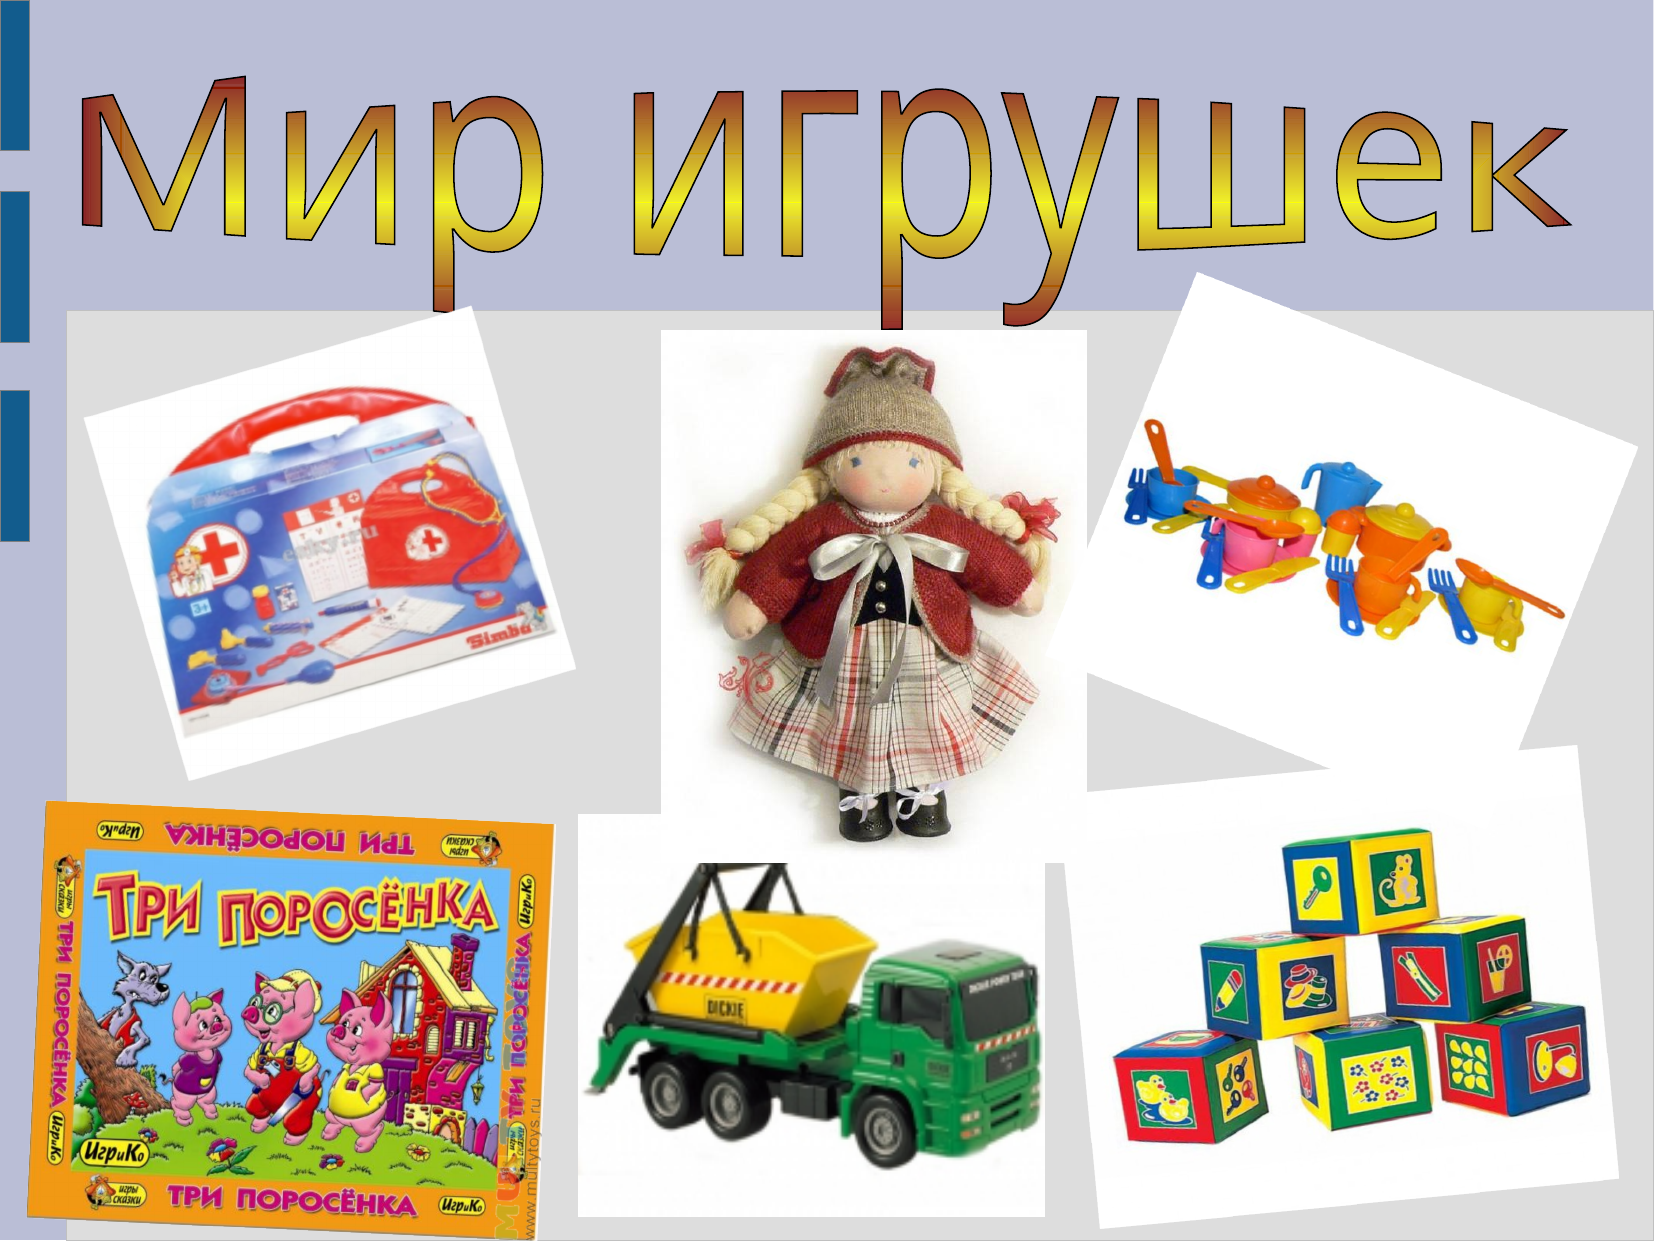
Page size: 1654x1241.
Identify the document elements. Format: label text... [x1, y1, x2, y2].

text_box Мир игрушек [881, 89, 992, 330]
text_box Мир игрушек [286, 105, 395, 245]
picture [26, 800, 556, 1241]
text_box Мир игрушек [782, 90, 858, 257]
picture [83, 305, 576, 781]
text_box Мир игрушек [82, 76, 246, 236]
picture [578, 271, 1638, 1229]
text_box Мир игрушек [1336, 112, 1442, 240]
text_box Мир игрушек [433, 96, 543, 313]
text_box Мир игрушек [1138, 98, 1305, 250]
text_box Мир игрушек [1472, 121, 1571, 232]
text_box Мир игрушек [634, 91, 743, 256]
text_box Мир игрушек [1001, 93, 1119, 326]
